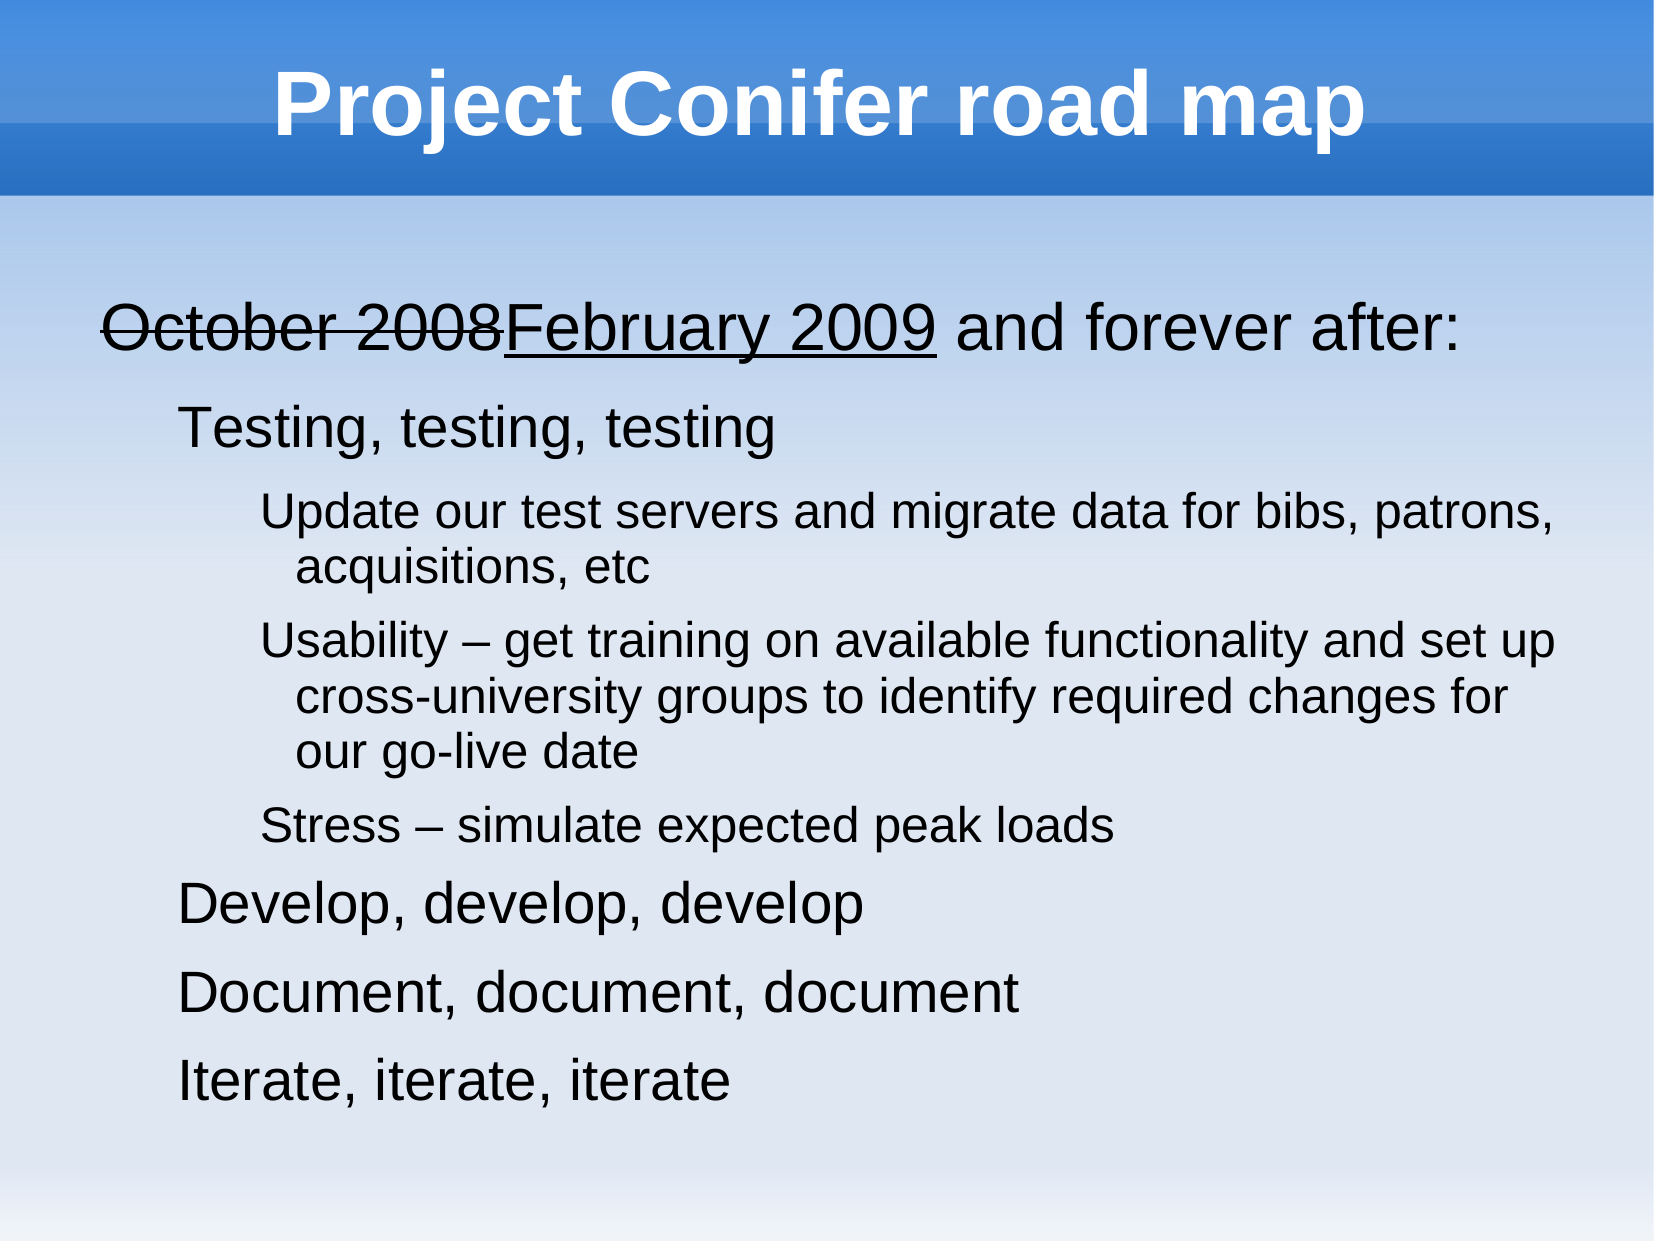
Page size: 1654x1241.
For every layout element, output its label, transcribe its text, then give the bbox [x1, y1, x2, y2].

picture [0, 0, 1654, 1241]
list October 2008February 2009 and forever after: Testing, testing, testing Update our test servers and migrate data for bibs, patrons, acquisitions, etc Usability – get training on available functionality and set up cross-university groups to identify required changes for our go-live date Stress – simulate expected peak loads Develop, develop, develop Document, document, document Iterate, iterate, iterate [82, 290, 1571, 1114]
title Project Conifer road map [76, 0, 1565, 208]
